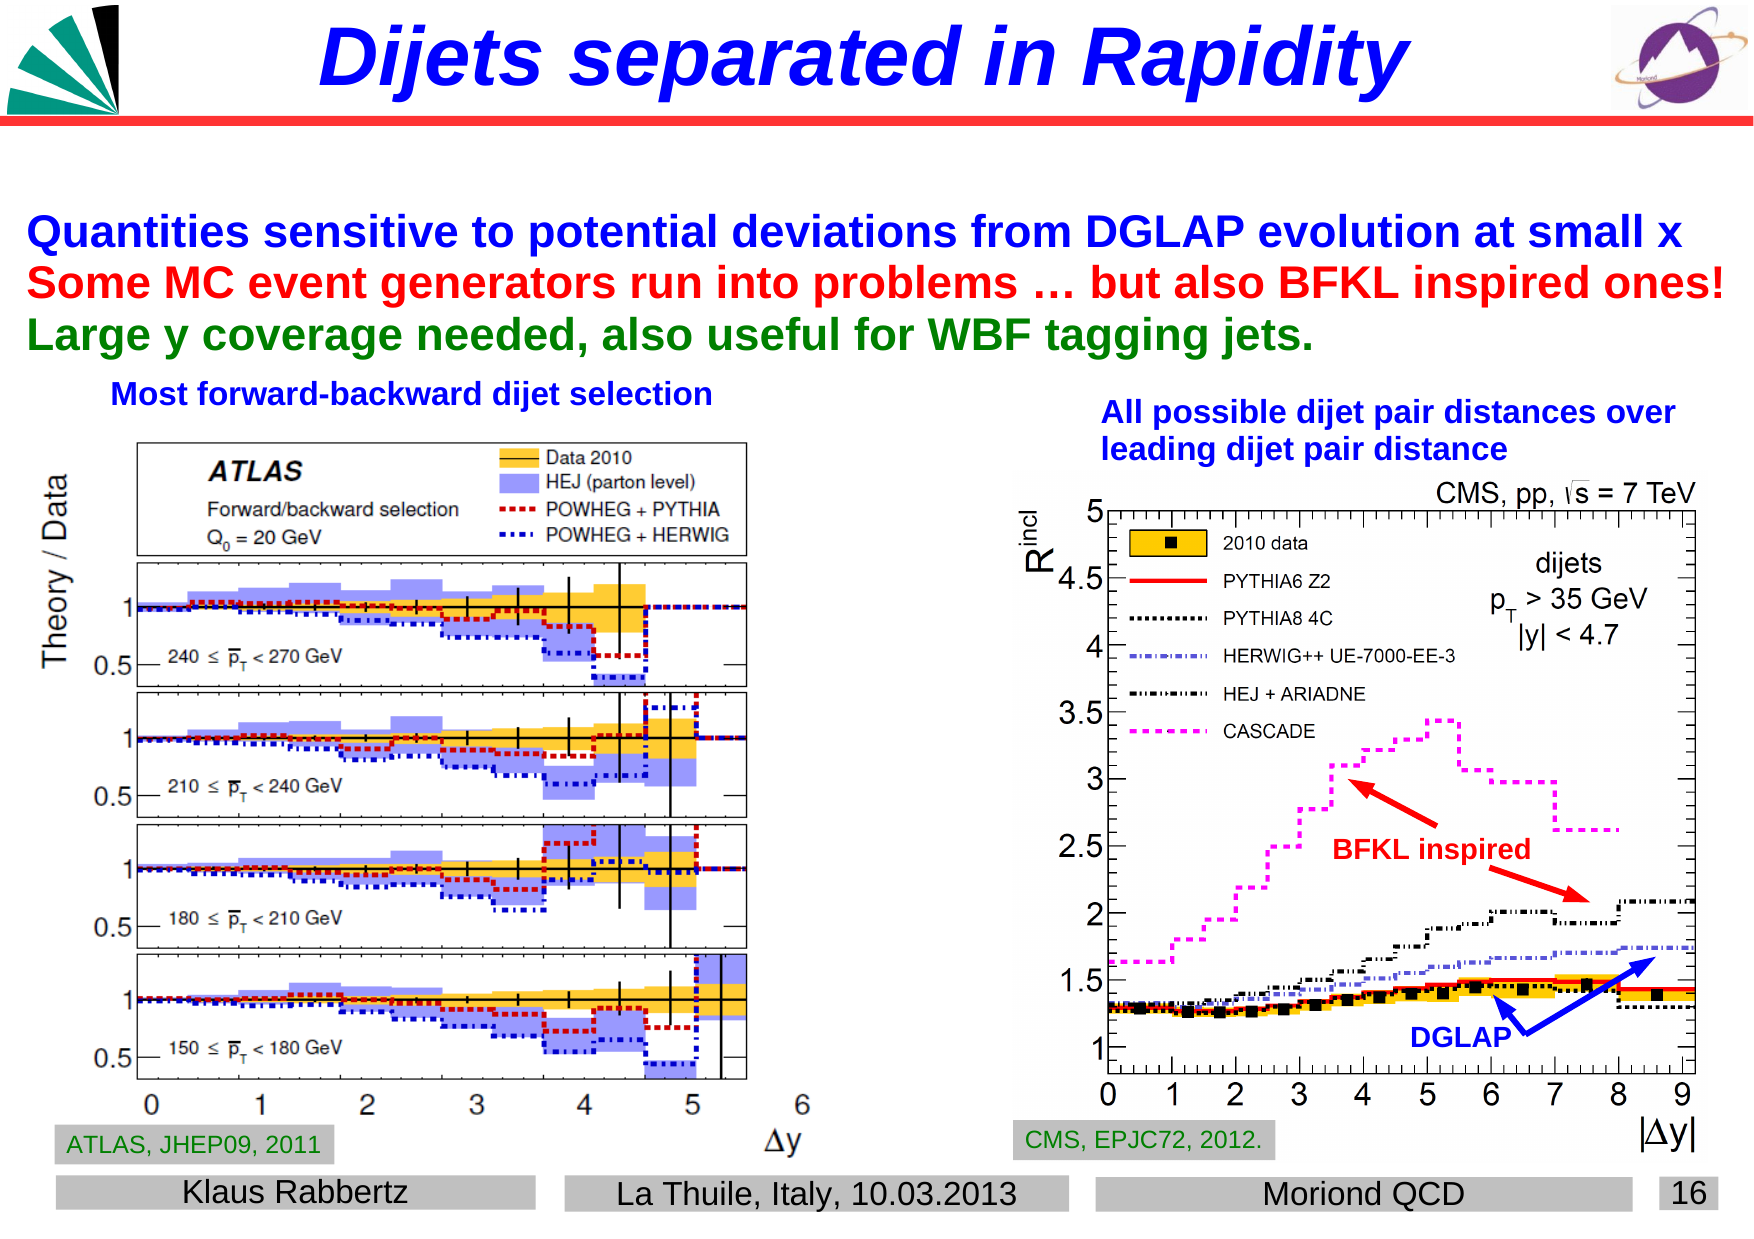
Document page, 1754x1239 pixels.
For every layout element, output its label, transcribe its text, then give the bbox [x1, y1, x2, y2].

text_box ATLAS, JHEP09, 2011 [54, 1124, 335, 1165]
picture [34, 440, 751, 1081]
picture [7, 5, 119, 116]
picture [1611, 5, 1748, 110]
text_box All possible dijet pair distances over leading dijet pair distance [1088, 387, 1688, 474]
text_box CMS, EPJC72, 2012. [1013, 1120, 1276, 1161]
title Dijets separated in Rapidity [123, 0, 1606, 114]
text_box DGLAP [1398, 1015, 1524, 1061]
text_box Most forward-backward dijet selection [98, 369, 728, 418]
text_box Quantities sensitive to potential deviations from DGLAP evolution at small x Some MC event generators run into problems … but also BFKL inspired ones! Large y coverage needed, also useful for WBF tagging jets. [14, 199, 1739, 366]
text_box BFKL inspired [1320, 827, 1545, 872]
picture [72, 1085, 818, 1168]
picture [1012, 470, 1708, 1163]
